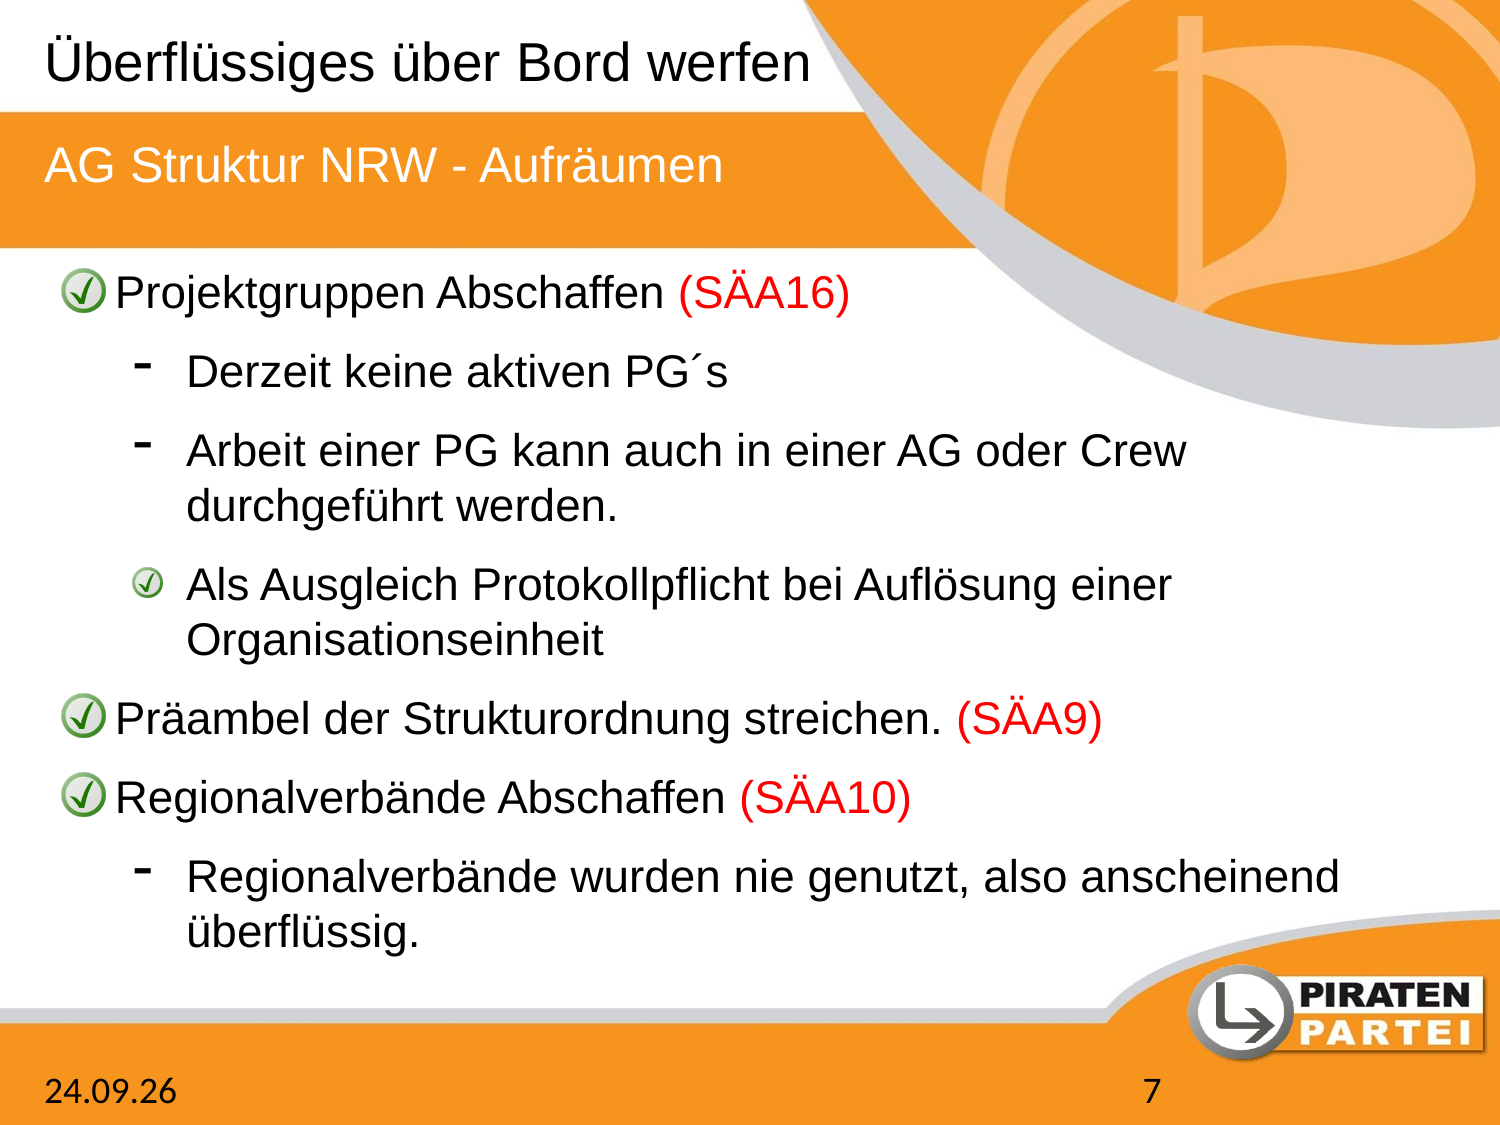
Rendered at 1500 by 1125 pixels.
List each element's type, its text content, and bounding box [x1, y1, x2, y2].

slide_number <Nummer> [1128, 1058, 1478, 1103]
slide_number 01.04.14 [29, 1058, 389, 1103]
picture [0, 0, 1500, 1125]
list Projektgruppen Abschaffen (SÄA16) Derzeit keine aktiven PG´s Arbeit einer PG kann auch in einer AG oder Crew durchgeführt werden. Als Ausgleich Protokollpflicht bei Auflösung einer Organisationseinheit Präambel der Strukturordnung streichen. (SÄA9) Regionalverbände Abschaffen (SÄA10) Regionalverbände wurden nie genutzt, also anscheinend überflüssig. [29, 255, 1471, 1006]
title AG Struktur NRW - Aufräumen [29, 125, 857, 232]
list Überflüssiges über Bord werfen [29, 19, 857, 102]
